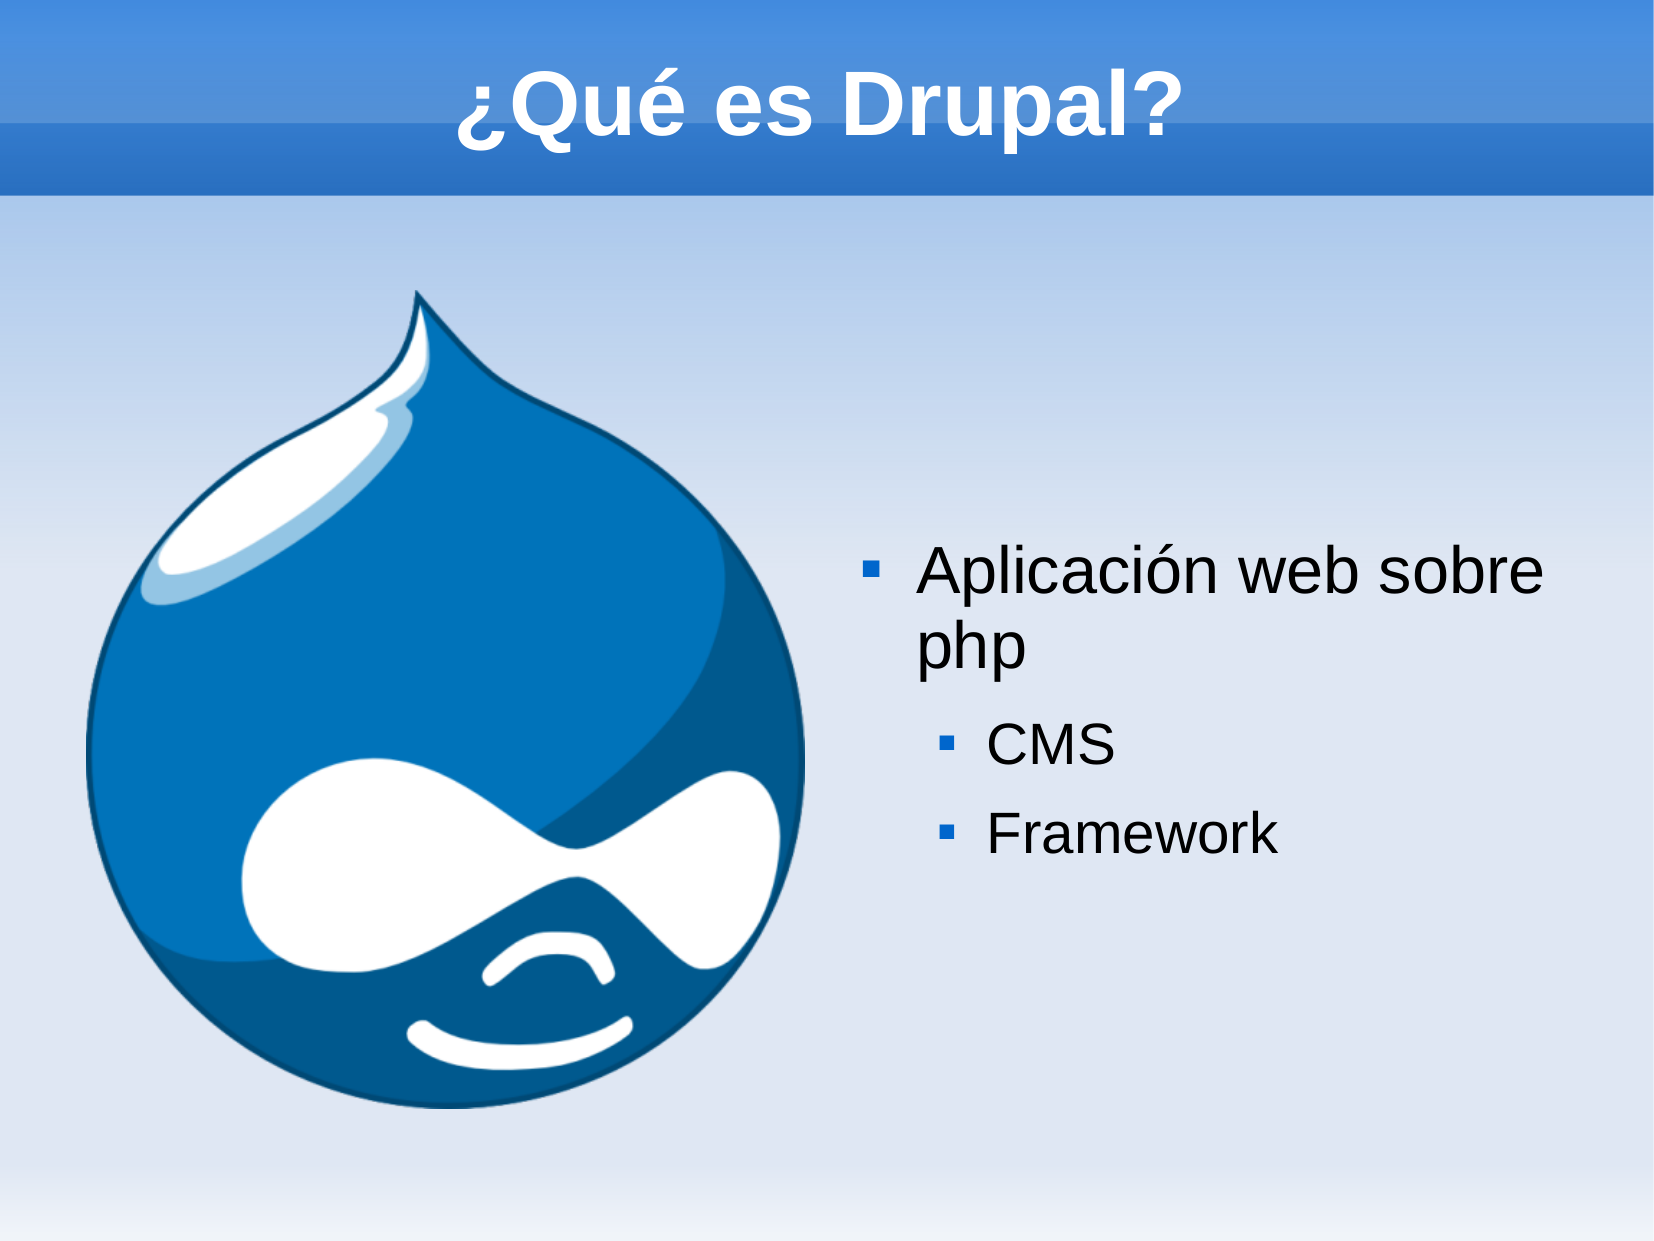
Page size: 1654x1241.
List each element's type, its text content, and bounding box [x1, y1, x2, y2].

picture [0, 0, 1654, 1241]
list Aplicación web sobre php CMS Framework [845, 290, 1572, 1109]
title ¿Qué es Drupal? [76, 0, 1565, 208]
